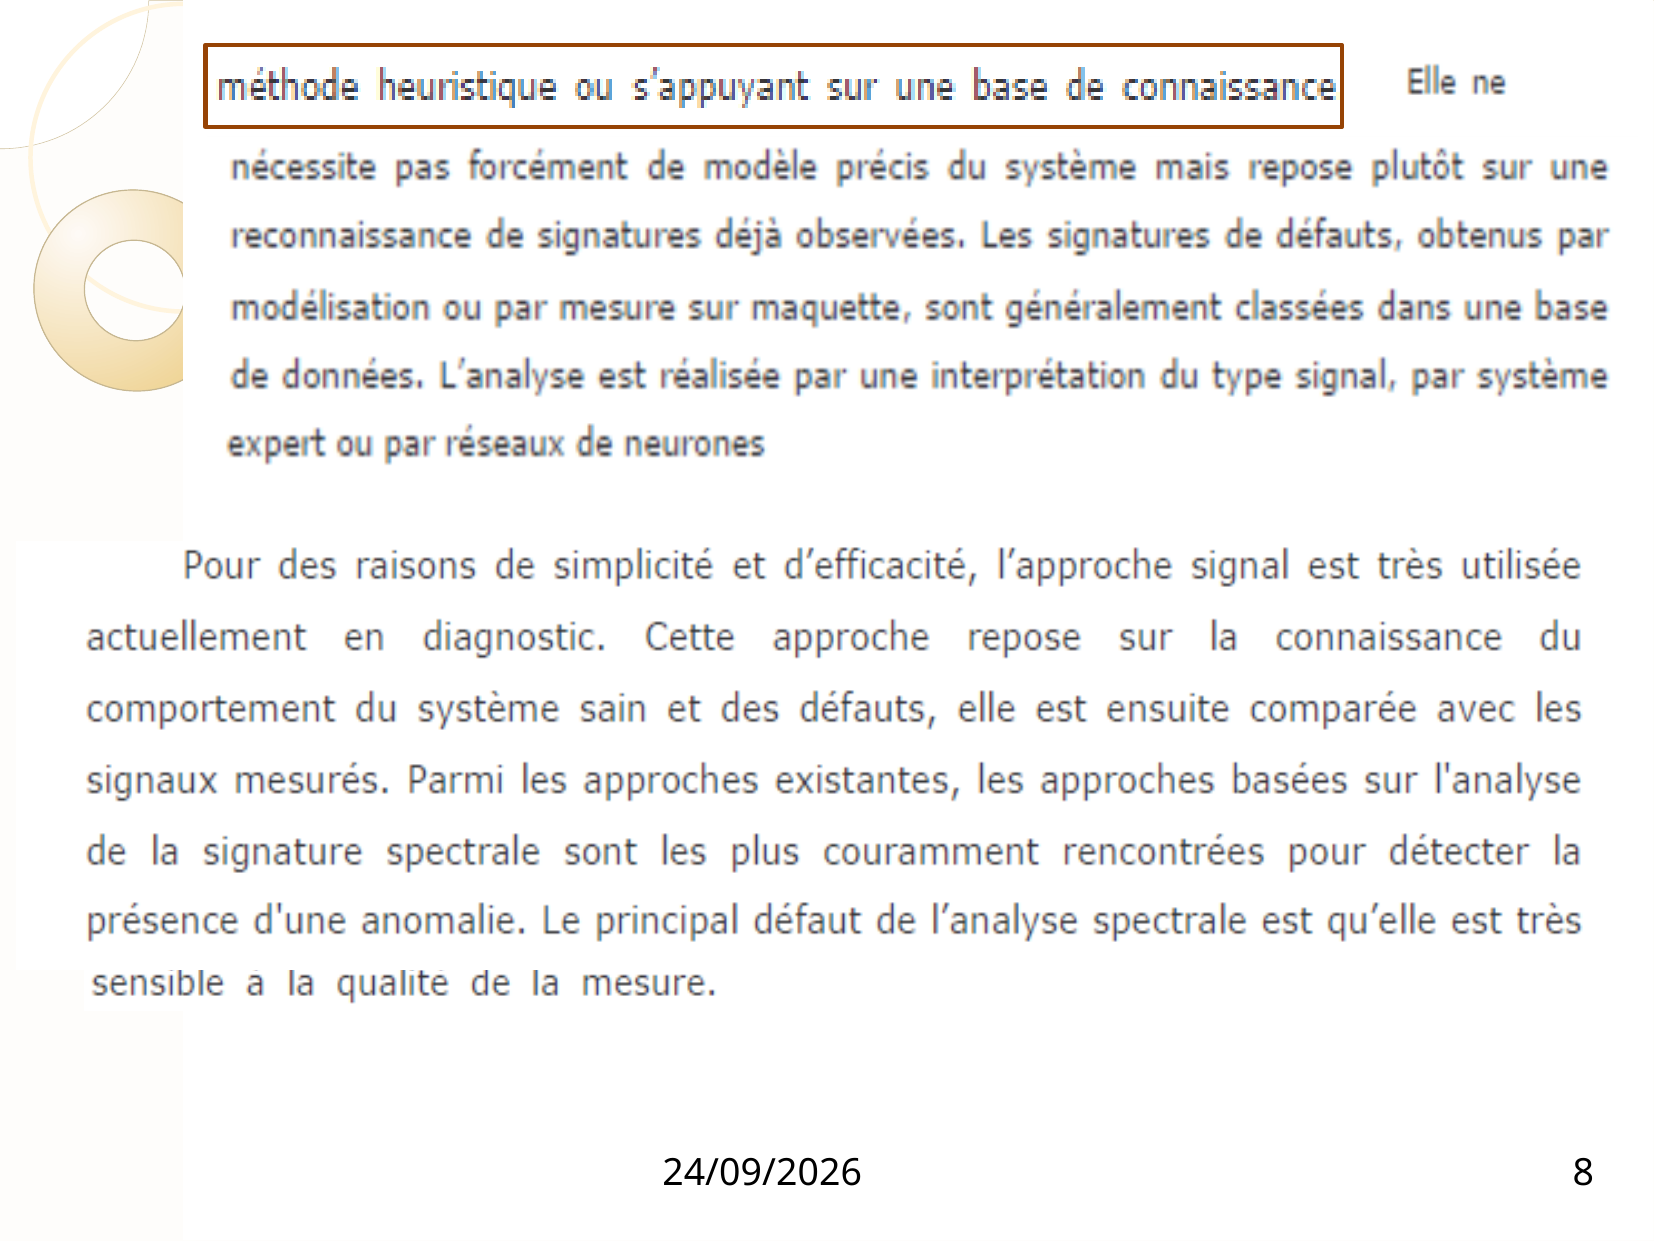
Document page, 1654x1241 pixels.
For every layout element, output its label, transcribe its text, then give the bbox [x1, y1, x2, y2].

picture [213, 422, 774, 477]
picture [207, 135, 1638, 416]
picture [1401, 59, 1525, 113]
picture [207, 47, 1340, 125]
slide_number <numéro> [1557, 1140, 1641, 1227]
picture [16, 541, 1623, 1011]
slide_number 02/07/2018 [647, 1140, 1034, 1227]
